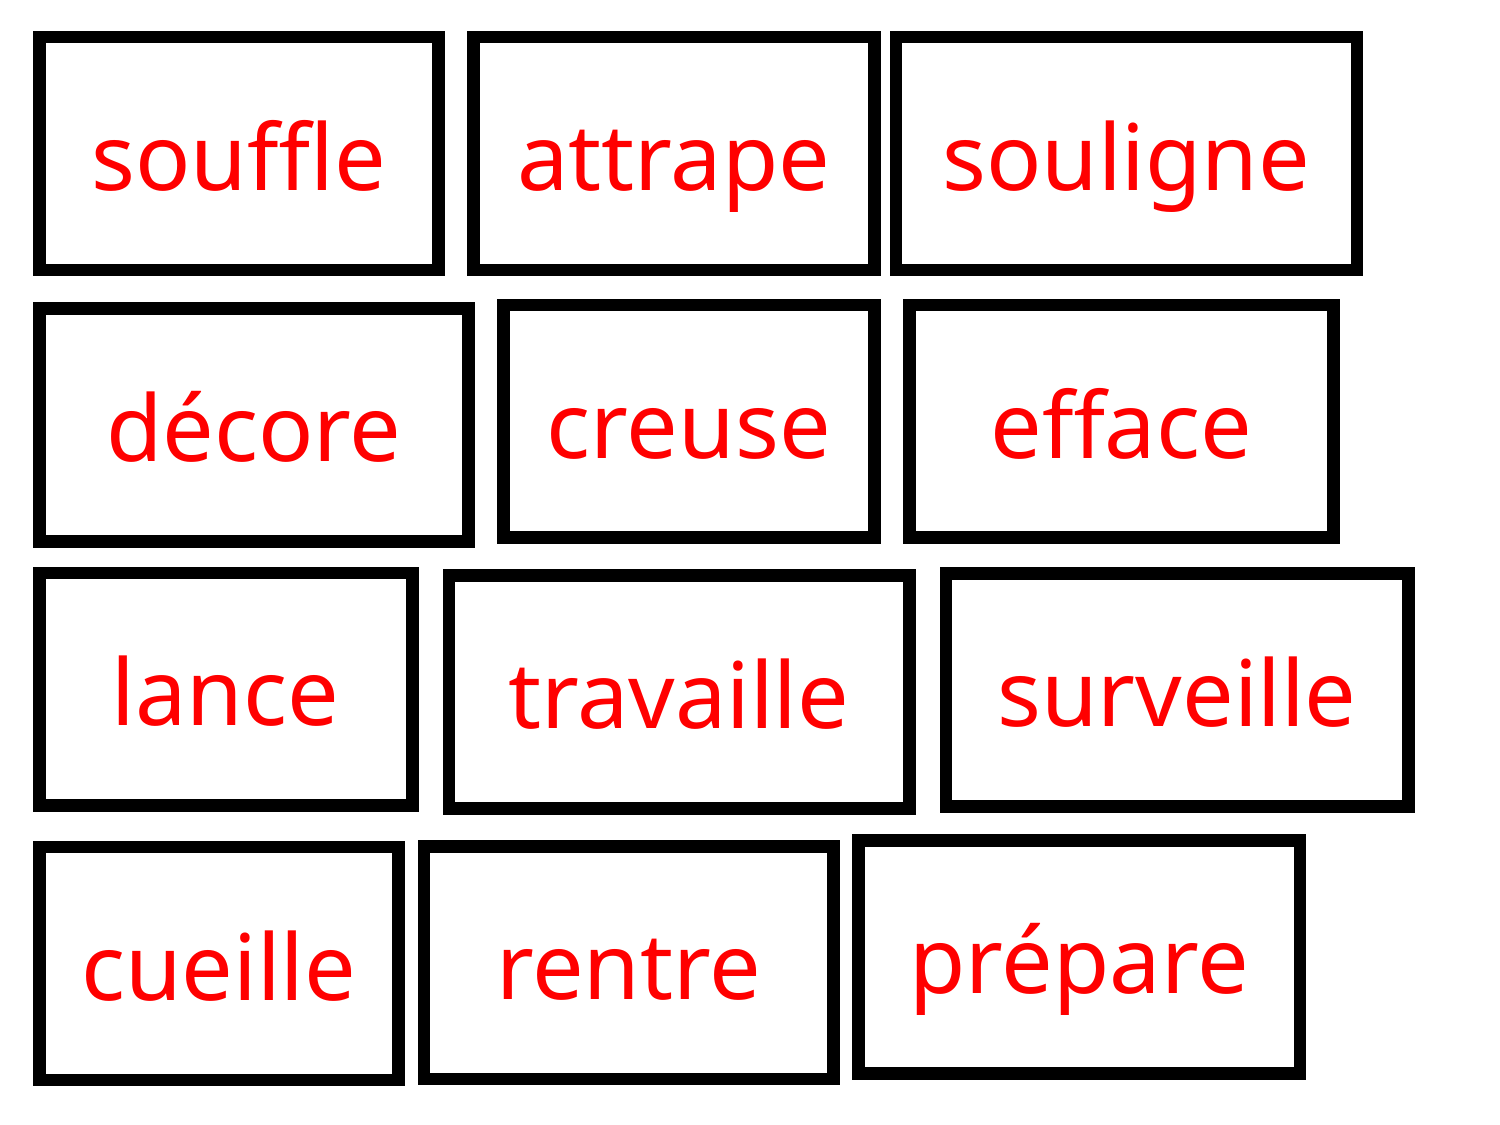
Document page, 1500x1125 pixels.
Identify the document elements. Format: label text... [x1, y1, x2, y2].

text_box travaille [449, 576, 909, 808]
text_box prépare [859, 841, 1300, 1073]
text_box souffle [39, 37, 439, 270]
text_box efface [909, 305, 1334, 538]
text_box lance [39, 573, 412, 806]
text_box cueille [39, 847, 399, 1080]
text_box rentre [424, 846, 833, 1079]
text_box creuse [504, 305, 874, 538]
text_box souligne [896, 37, 1357, 270]
text_box décore [39, 309, 469, 541]
text_box attrape [474, 37, 874, 270]
text_box surveille [946, 573, 1409, 806]
